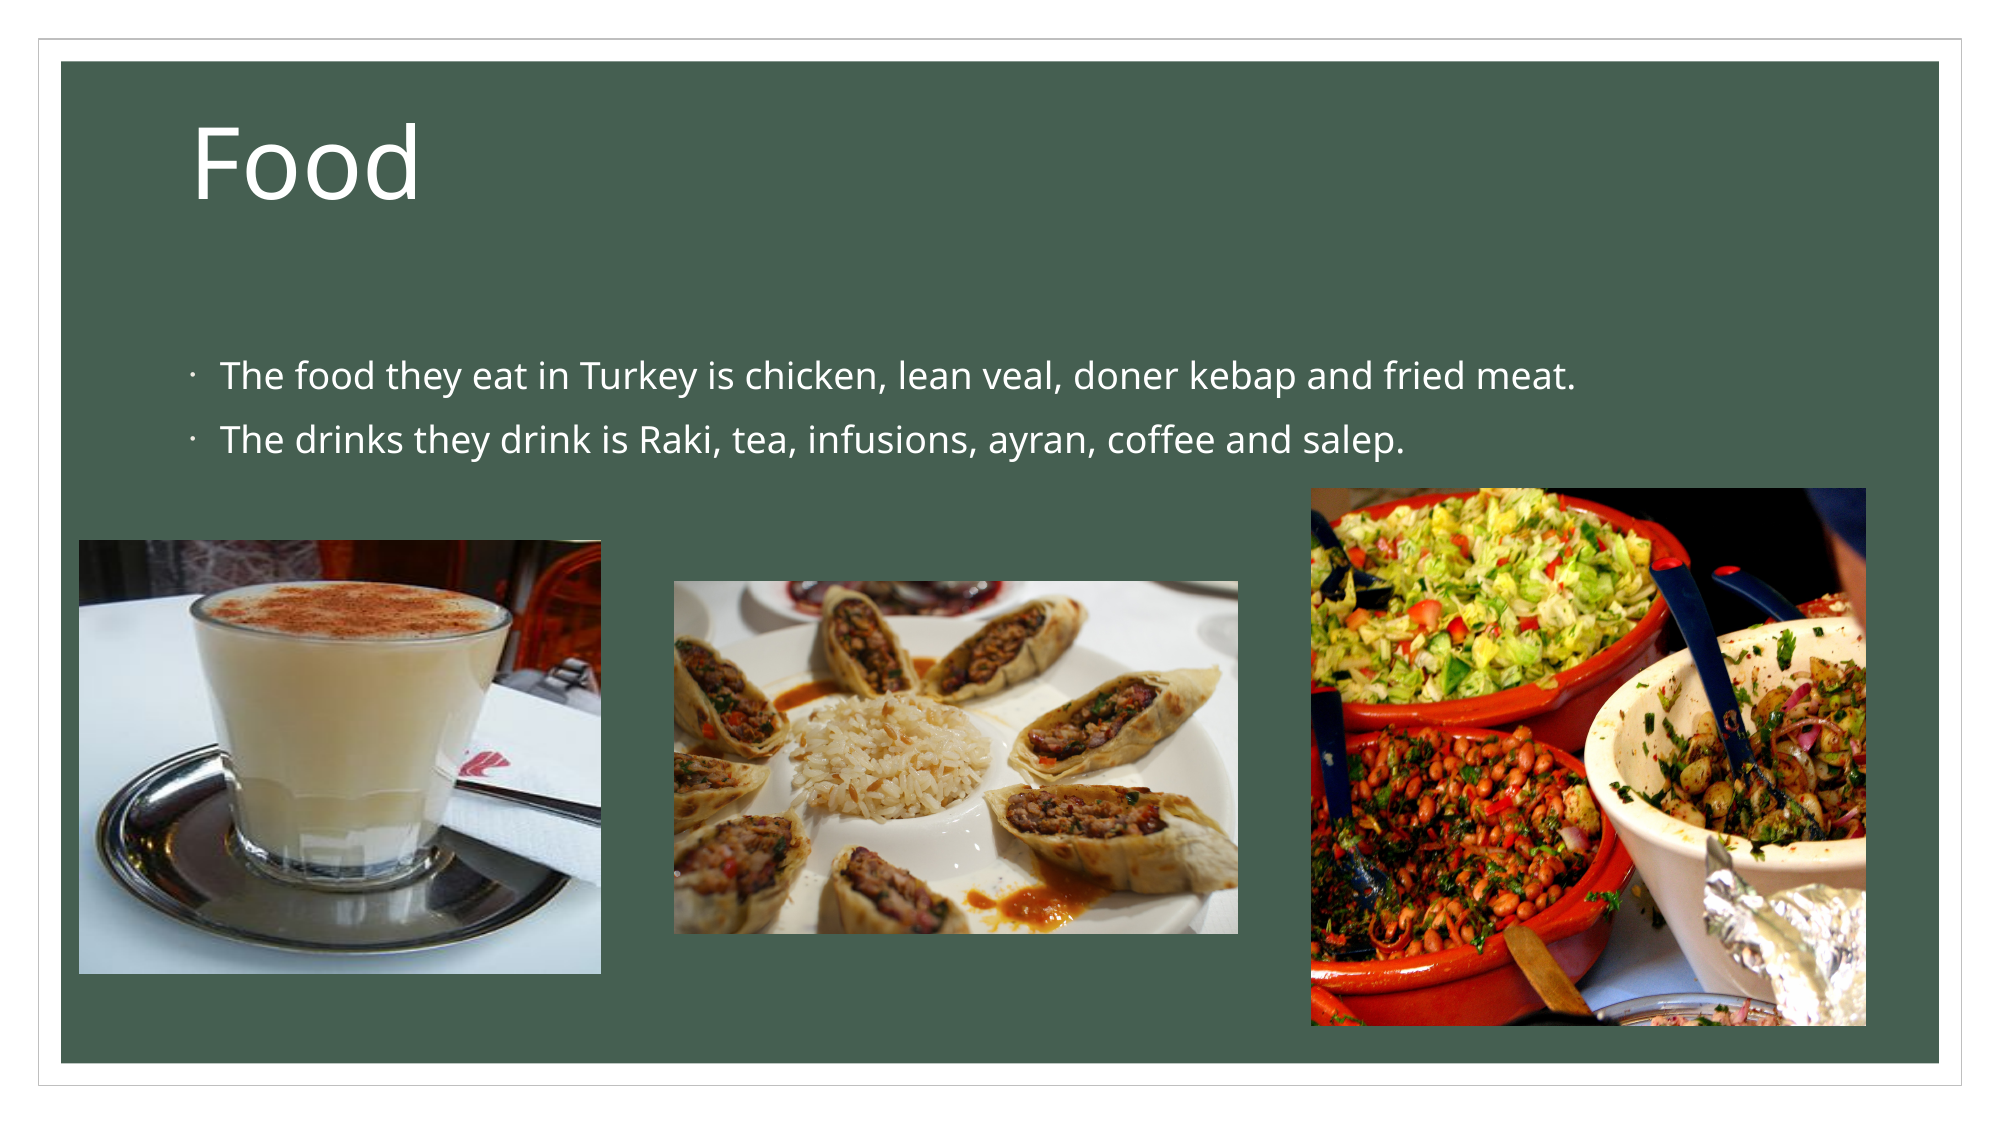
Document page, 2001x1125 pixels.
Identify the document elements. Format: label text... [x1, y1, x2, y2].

picture [79, 540, 601, 974]
title Food [174, 105, 1825, 331]
picture [674, 581, 1238, 934]
picture [1311, 488, 1866, 1026]
list The food they eat in Turkey is chicken, lean veal, doner kebap and fried meat. The drinks they drink is Raki, tea, infusions, ayran, coffee and salep. [174, 345, 1825, 990]
